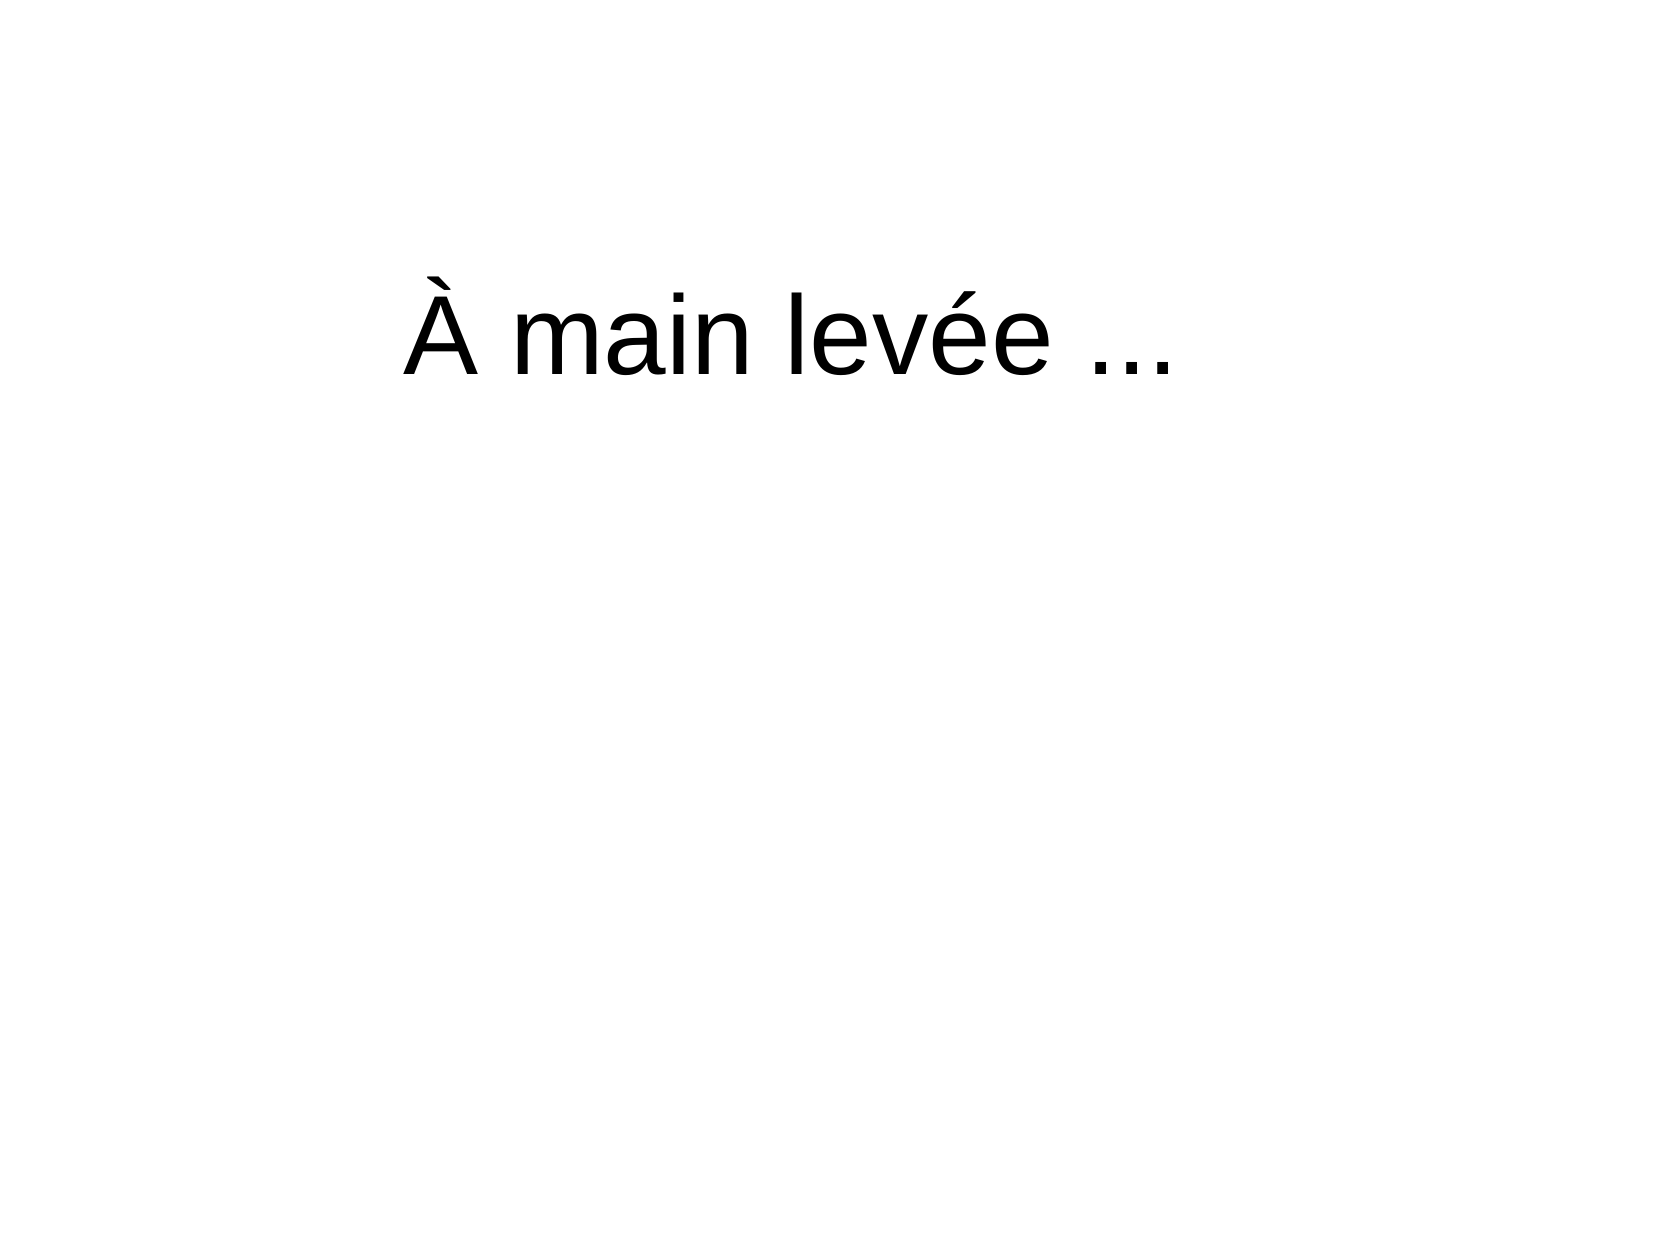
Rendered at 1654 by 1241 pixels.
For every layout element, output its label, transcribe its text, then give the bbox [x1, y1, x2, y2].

subtitle À main levée ... [47, 106, 1536, 566]
